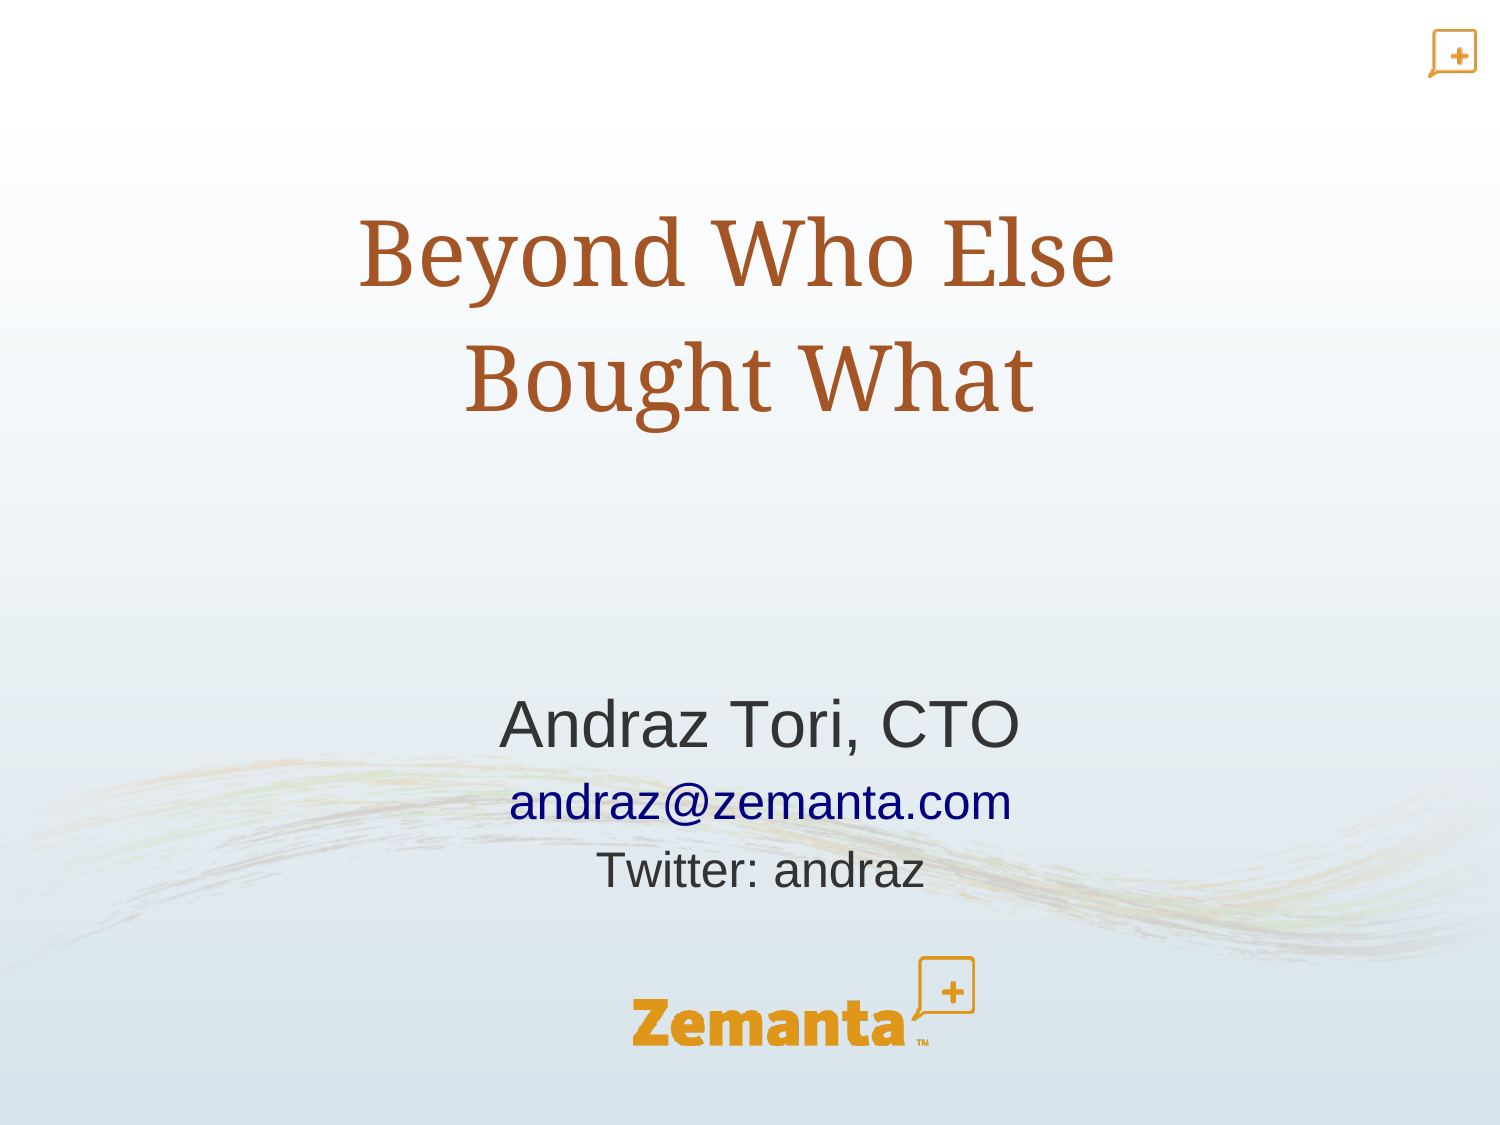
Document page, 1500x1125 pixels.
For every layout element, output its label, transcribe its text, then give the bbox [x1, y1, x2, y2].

title Beyond Who Else Bought What [112, 188, 1388, 439]
text_box Andraz Tori, CTO andraz@zemanta.com Twitter: andraz [177, 679, 1270, 975]
picture [0, 0, 1500, 1125]
